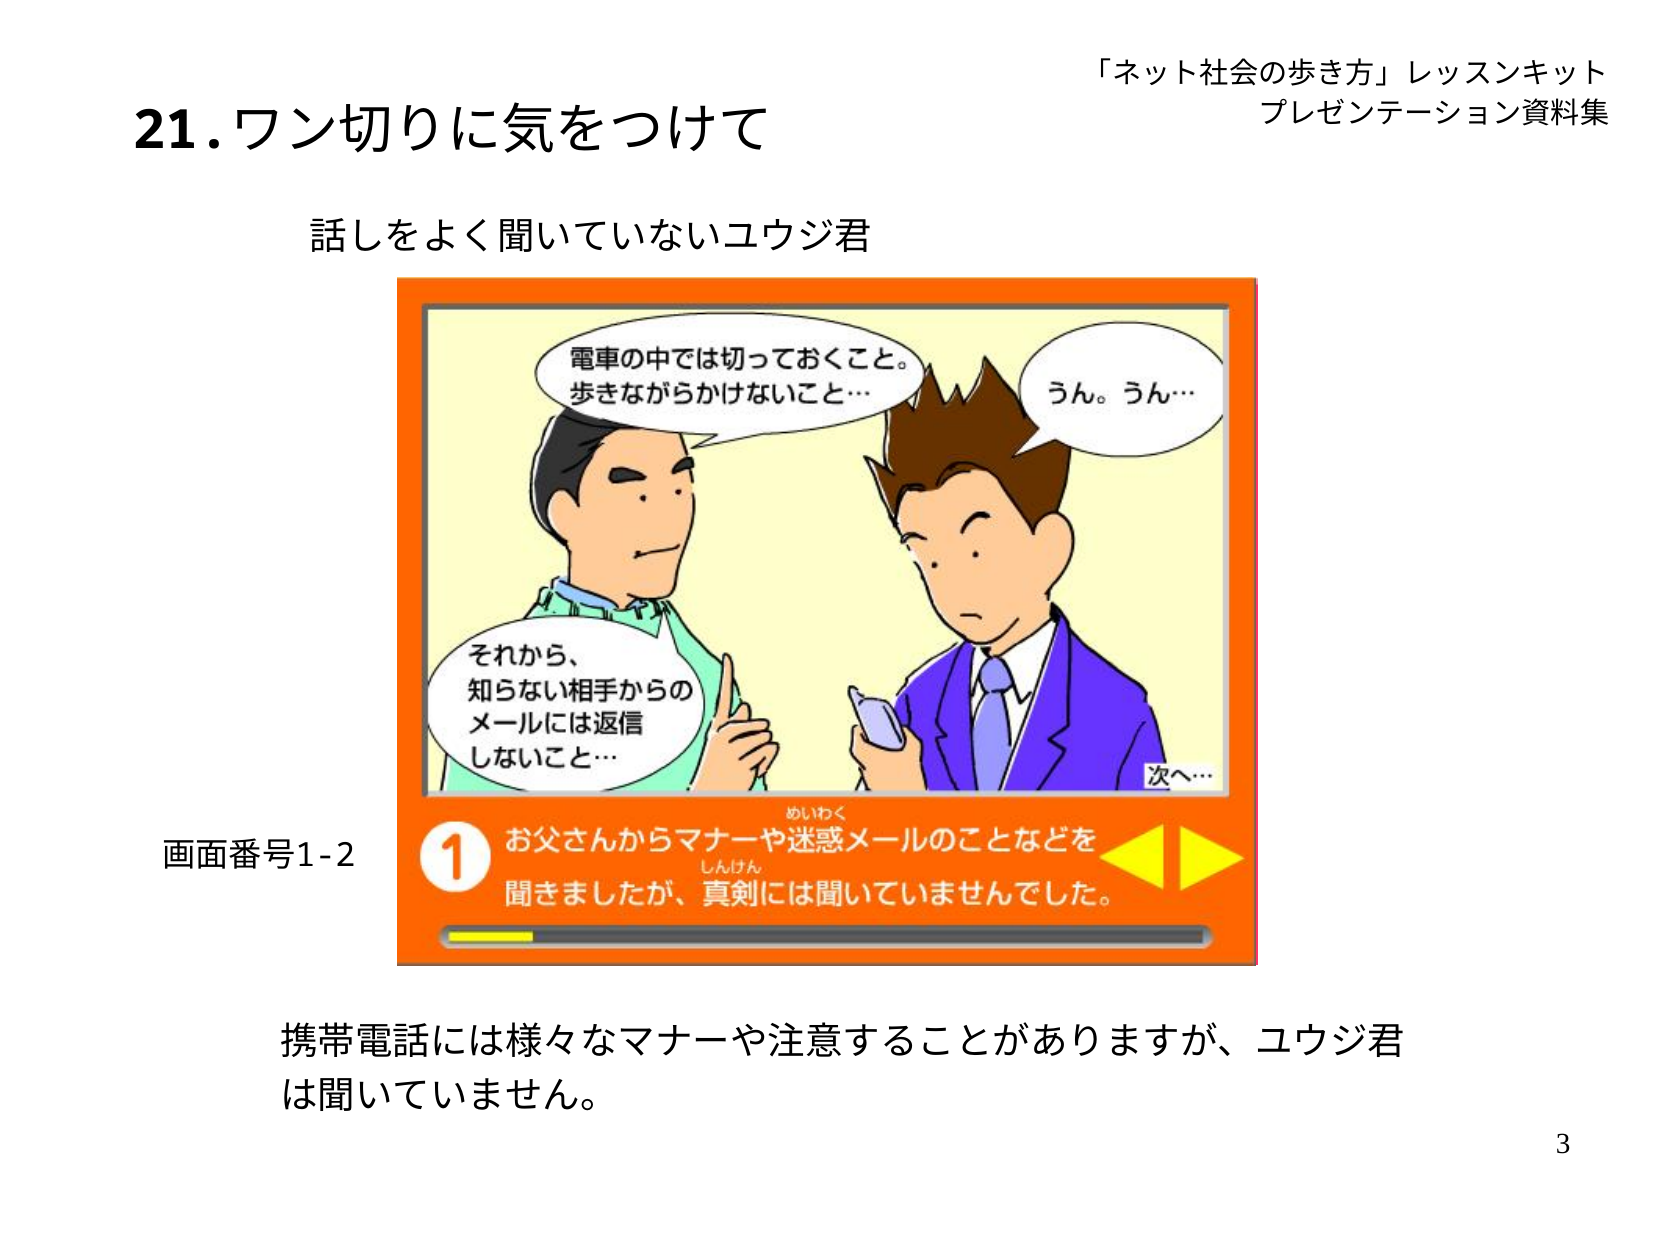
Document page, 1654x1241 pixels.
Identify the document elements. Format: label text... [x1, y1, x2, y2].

text_box 21.ワン切りに気をつけて [118, 88, 1241, 169]
text_box 画面番号1-2 [147, 826, 384, 882]
text_box 話しをよく聞いていないユウジ君 [295, 206, 946, 267]
text_box 携帯電話には様々なマナーや注意することがありますが、ユウジ君は聞いていません。 [265, 1003, 1447, 1128]
picture [397, 277, 1258, 966]
text_box 「ネット社会の歩き方」レッスンキット プレゼンテーション資料集 [1062, 44, 1625, 139]
